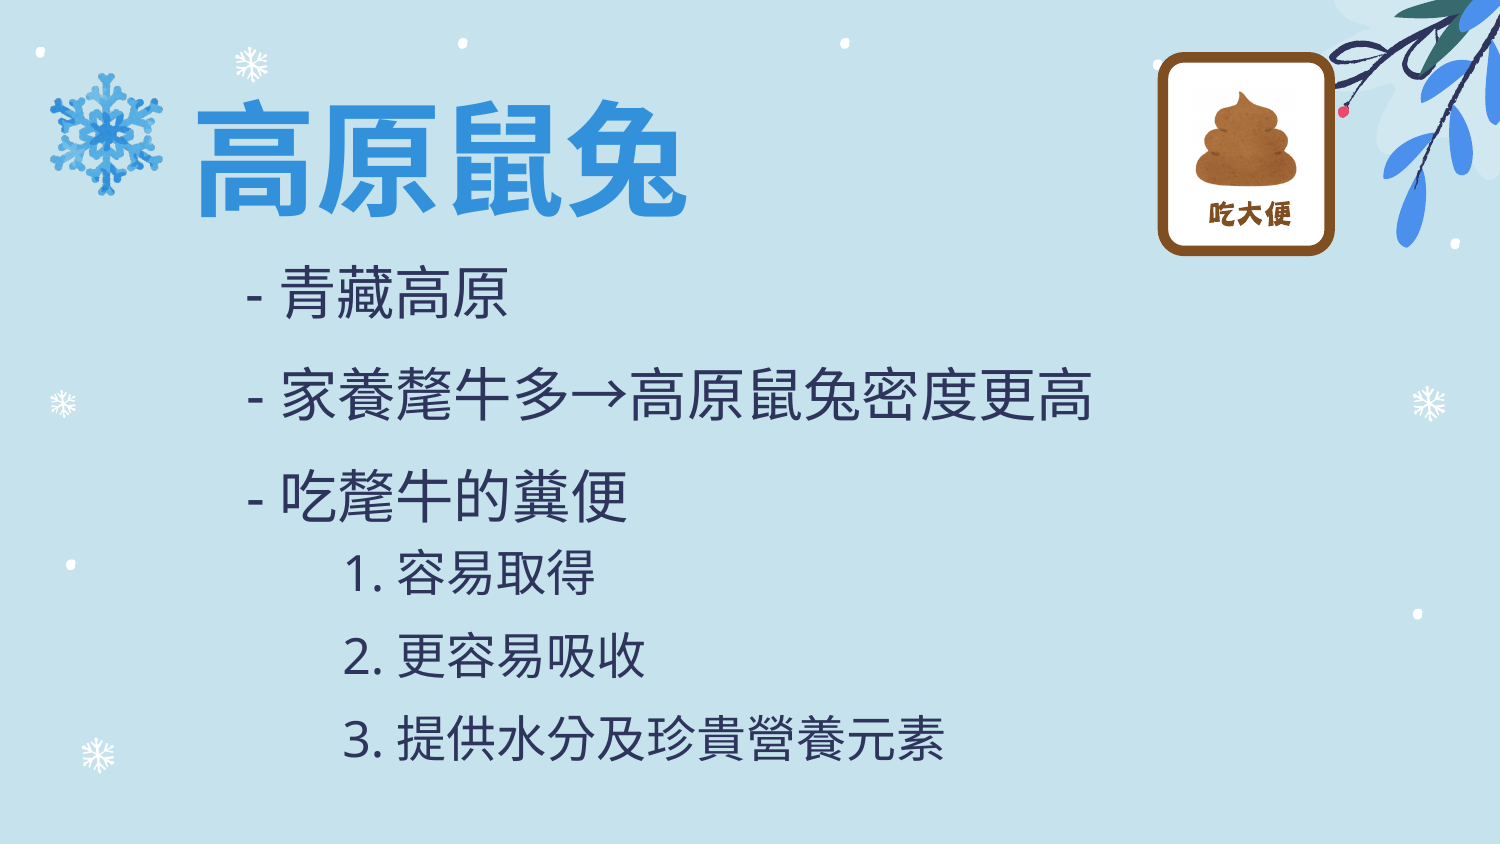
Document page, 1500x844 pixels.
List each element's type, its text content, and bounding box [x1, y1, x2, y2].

picture [1157, 52, 1335, 257]
text_box -家養氂牛多→高原鼠兔密度更高 [231, 342, 1167, 437]
title 高原鼠兔 [176, 66, 888, 214]
text_box 1.容易取得 [327, 524, 1099, 607]
text_box -青藏高原 [230, 240, 1167, 335]
text_box 2.更容易吸收 [327, 607, 1099, 690]
text_box 3.提供水分及珍貴營養元素 [327, 690, 1099, 785]
text_box -吃氂牛的糞便 [231, 444, 1004, 539]
picture [38, 66, 177, 204]
